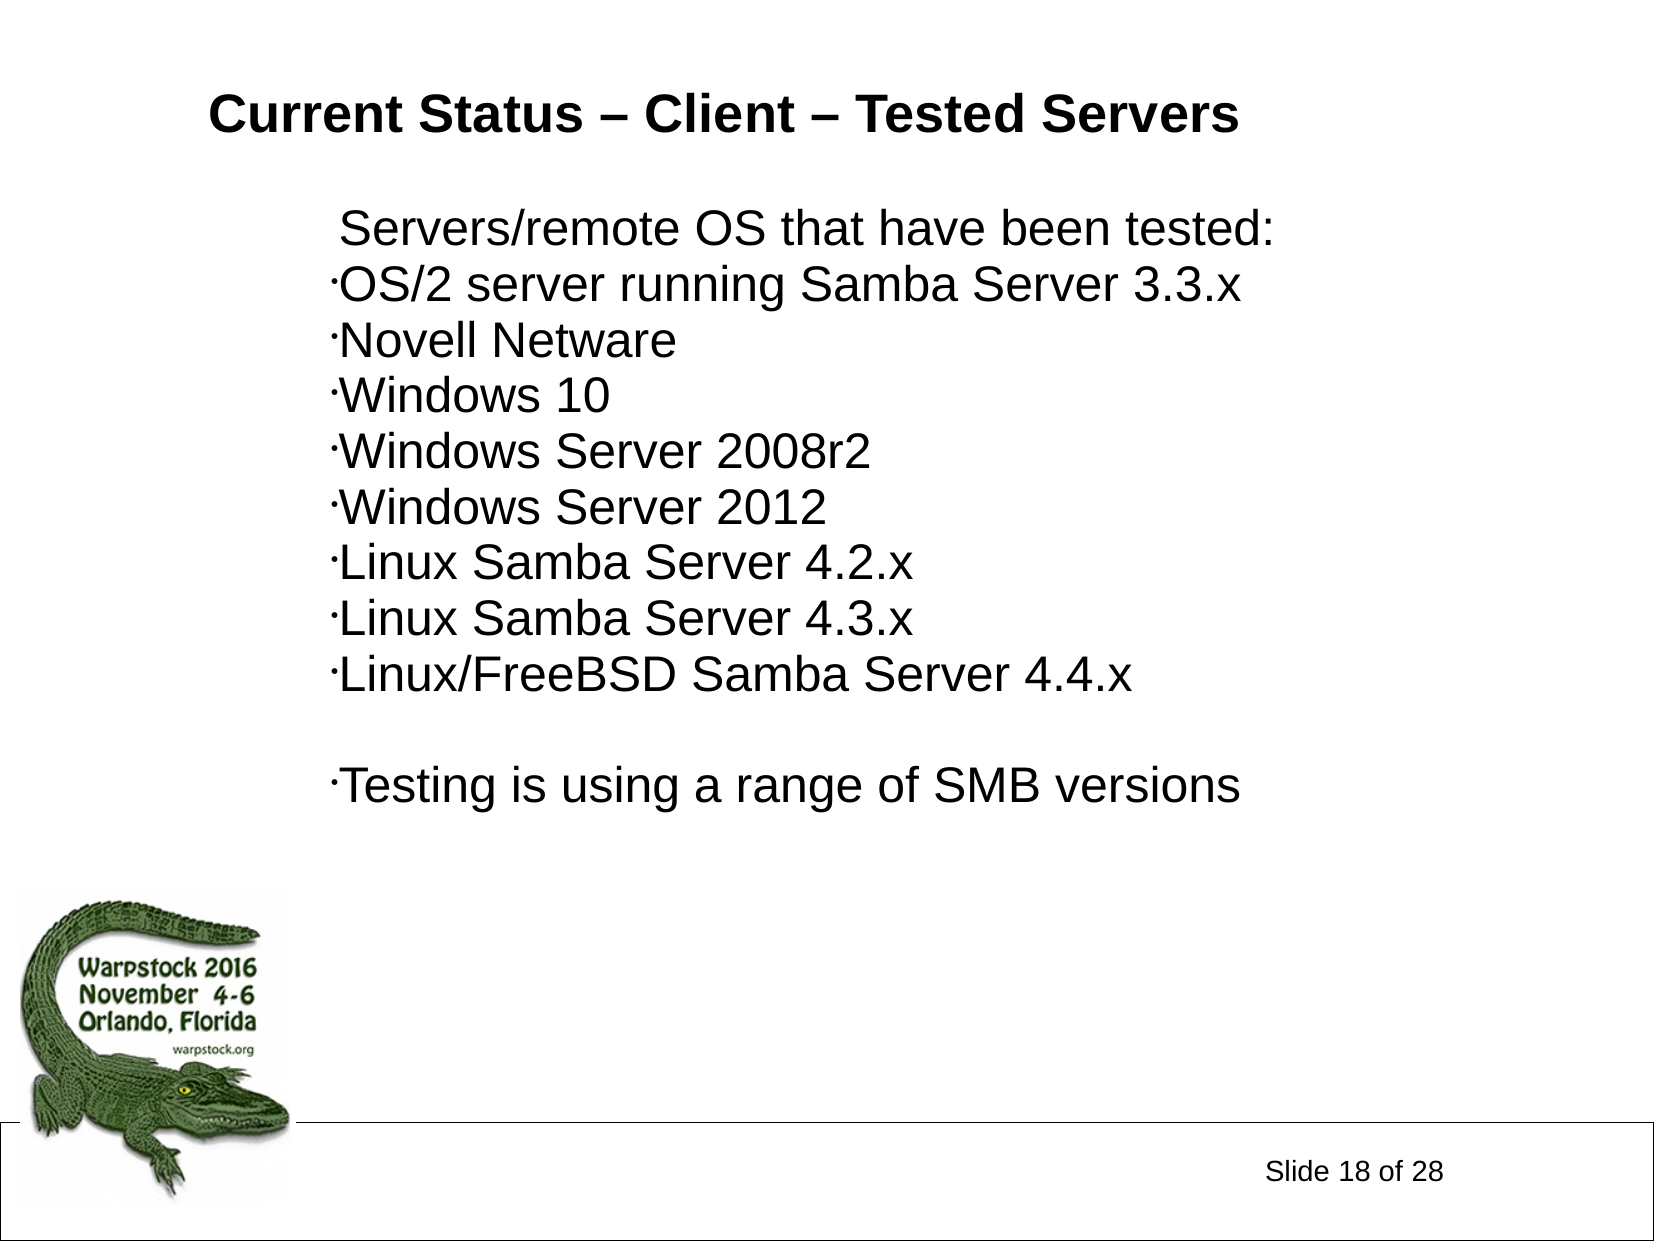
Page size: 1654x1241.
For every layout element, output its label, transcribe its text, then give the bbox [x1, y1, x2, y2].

subtitle Servers/remote OS that have been tested: OS/2 server running Samba Server 3.3.x Novell Netware Windows 10 Windows Server 2008r2 Windows Server 2012 Linux Samba Server 4.2.x Linux Samba Server 4.3.x Linux/FreeBSD Samba Server 4.4.x Testing is using a range of SMB versions [318, 200, 1565, 1004]
picture [20, 888, 296, 1211]
title Current Status – Client – Tested Servers [177, 49, 1571, 178]
